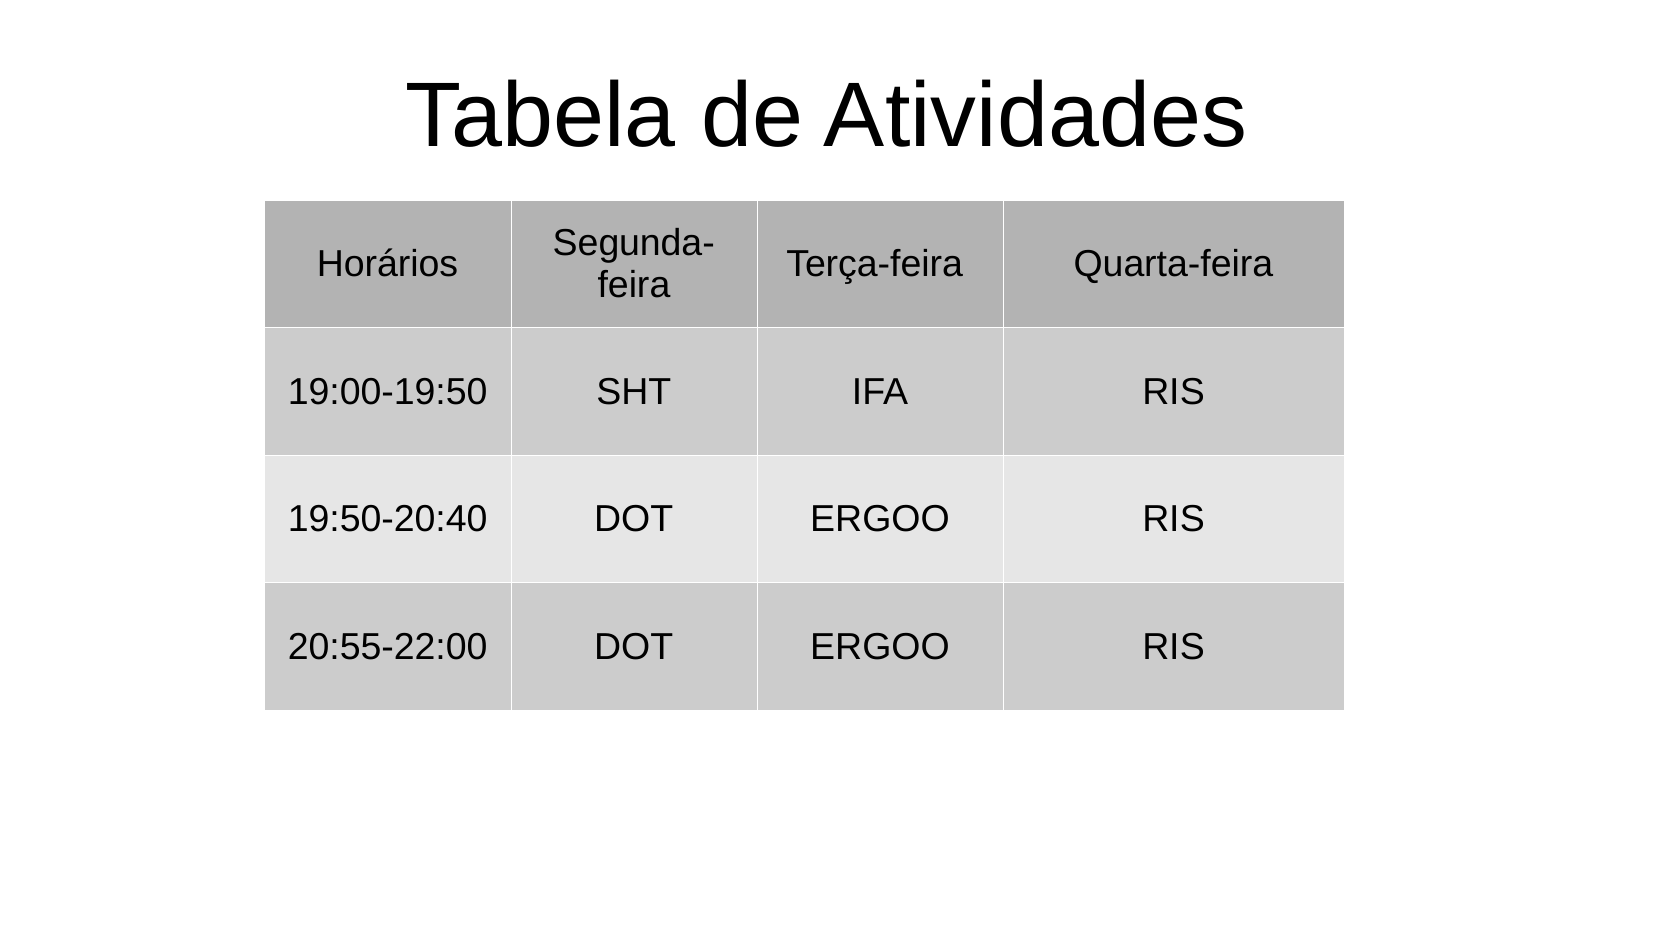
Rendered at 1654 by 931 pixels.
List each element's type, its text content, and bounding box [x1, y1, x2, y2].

table_cell SHT [512, 328, 757, 455]
table_cell 20:55-22:00 [265, 583, 511, 710]
table_cell RIS [1004, 328, 1344, 455]
table_cell 19:50-20:40 [265, 456, 511, 582]
table_cell 19:00-19:50 [265, 328, 511, 455]
table_header Horários [265, 201, 511, 327]
table_cell DOT [512, 456, 757, 582]
table_cell RIS [1004, 583, 1344, 710]
table_header Terça-feira [758, 201, 1003, 327]
table_cell ERGOO [758, 583, 1003, 710]
title Tabela de Atividades [82, 37, 1571, 193]
table_cell RIS [1004, 456, 1344, 582]
table_header Segunda-feira [512, 201, 757, 327]
table_header Quarta-feira [1004, 201, 1344, 327]
table_cell IFA [758, 328, 1003, 455]
table_cell DOT [512, 583, 757, 710]
table_cell ERGOO [758, 456, 1003, 582]
